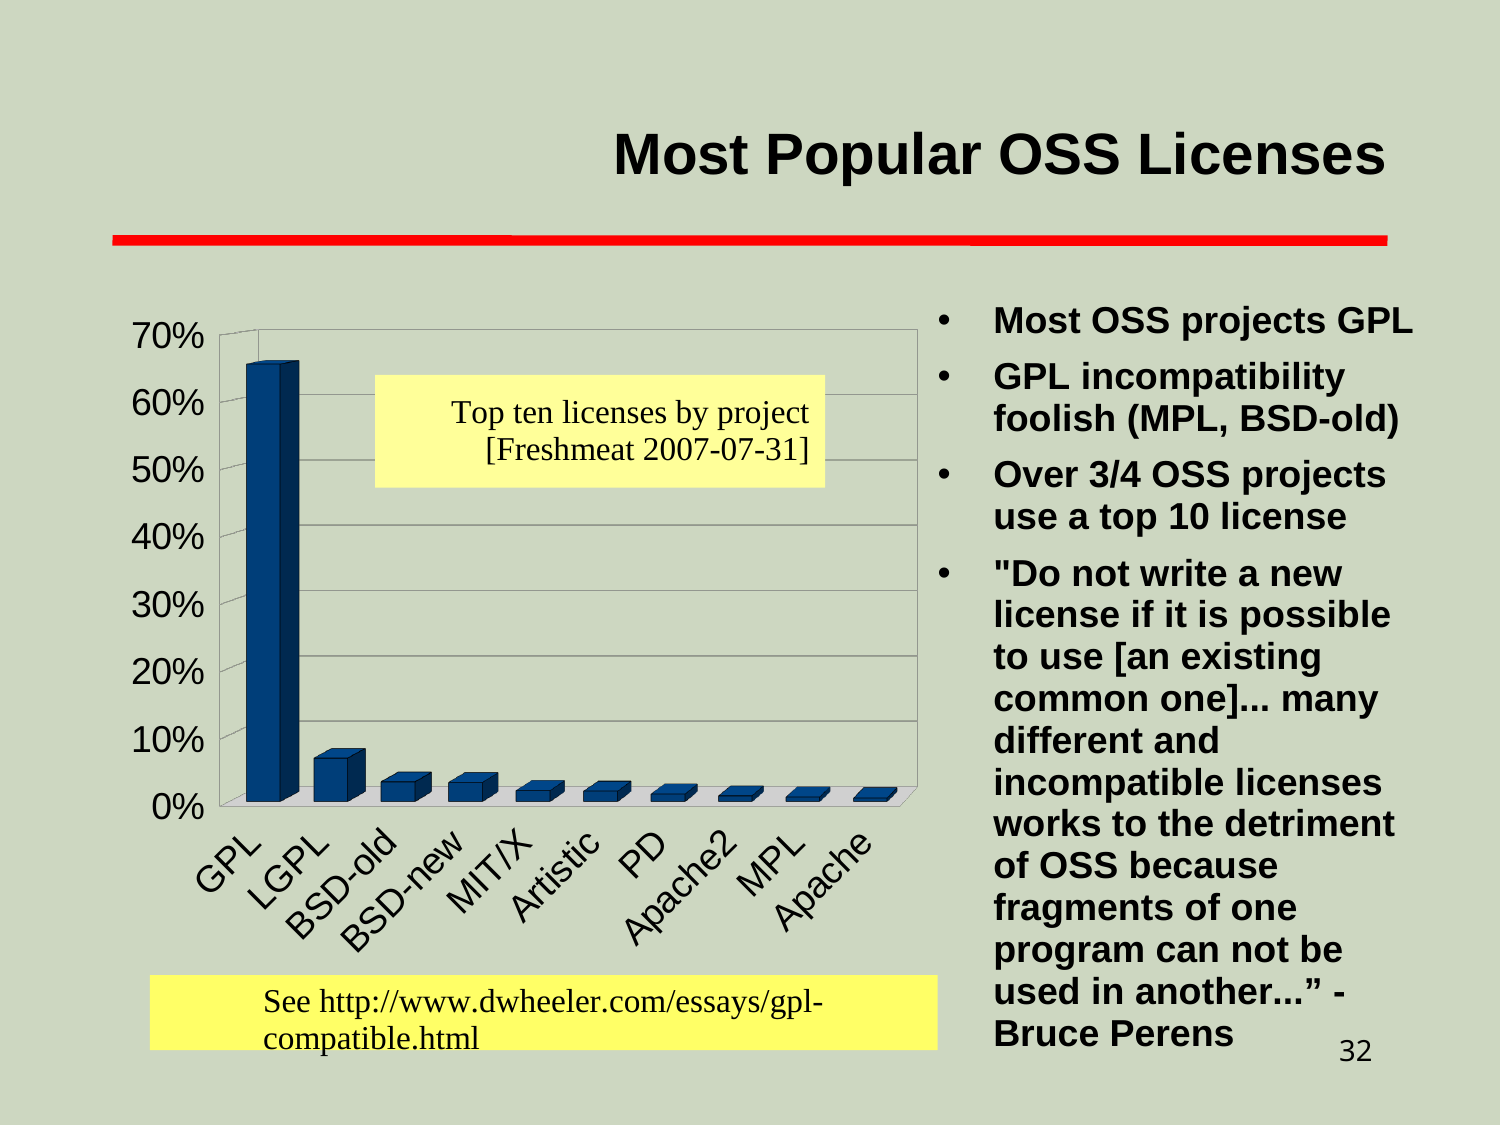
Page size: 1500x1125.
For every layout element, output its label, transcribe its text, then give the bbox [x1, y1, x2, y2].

list Most OSS projects GPL GPL incompatibility foolish (MPL, BSD-old) Over 3/4 OSS projects use a top 10 license "Do not write a new license if it is possible to use [an existing common one]... many different and incompatible licenses works to the detriment of OSS because fragments of one program can not be used in another...” - Bruce Perens [937, 299, 1425, 1084]
text_box See http://www.dwheeler.com/essays/gpl-compatible.html [149, 975, 938, 1051]
text_box Top ten licenses by project [Freshmeat 2007-07-31] [375, 374, 826, 488]
chart [111, 299, 937, 976]
title Most Popular OSS Licenses [337, 85, 1388, 224]
